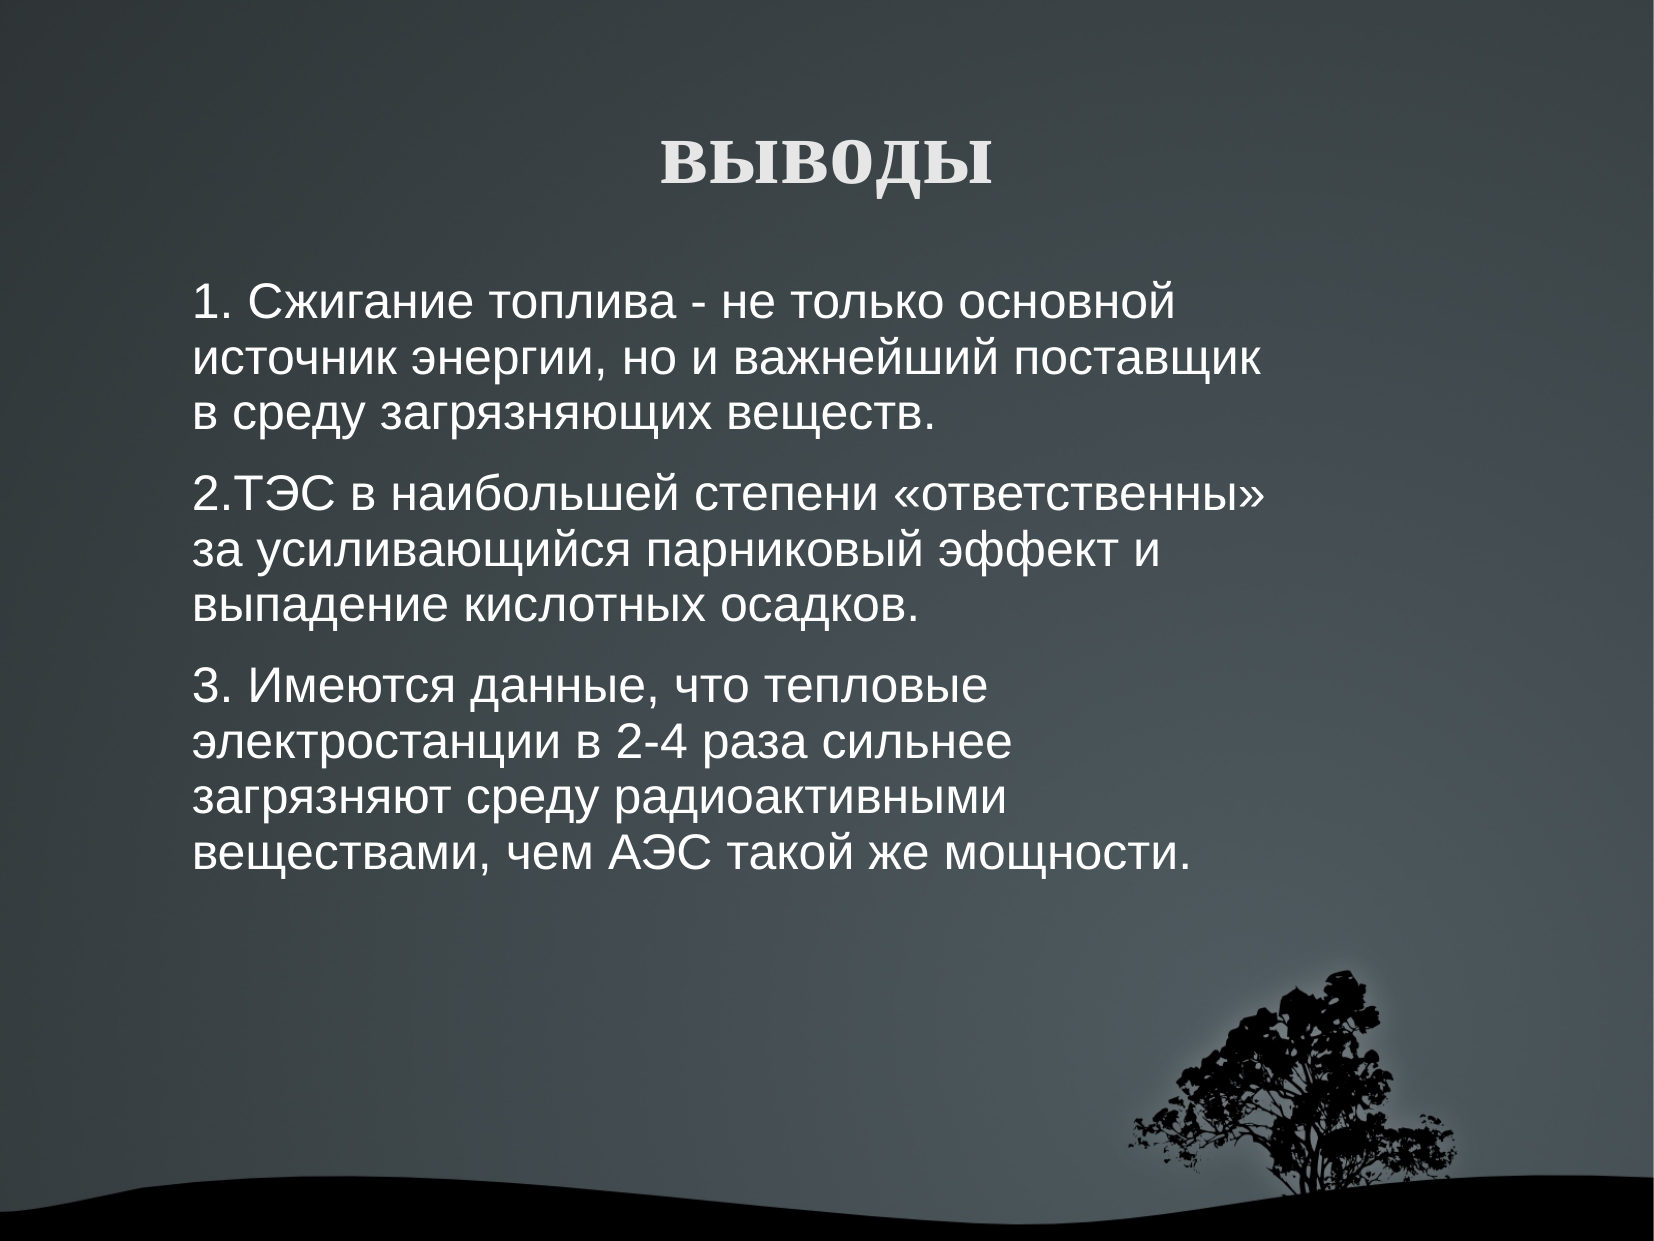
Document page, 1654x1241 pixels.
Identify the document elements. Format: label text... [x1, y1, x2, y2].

picture [0, 0, 1654, 1241]
title выводы [82, 49, 1571, 257]
text_box 1. Сжигание топлива - не только основной источник энергии, но и важнейший поставщик в среду загрязняющих веществ. 2.ТЭС в наибольшей степени «ответственны» за усиливающийся парниковый эффект и выпадение кислотных осадков. 3. Имеются данные, что тепловые электростанции в 2-4 раза сильнее загрязняют среду радиоактивными веществами, чем АЭС такой же мощности. [177, 265, 1300, 969]
